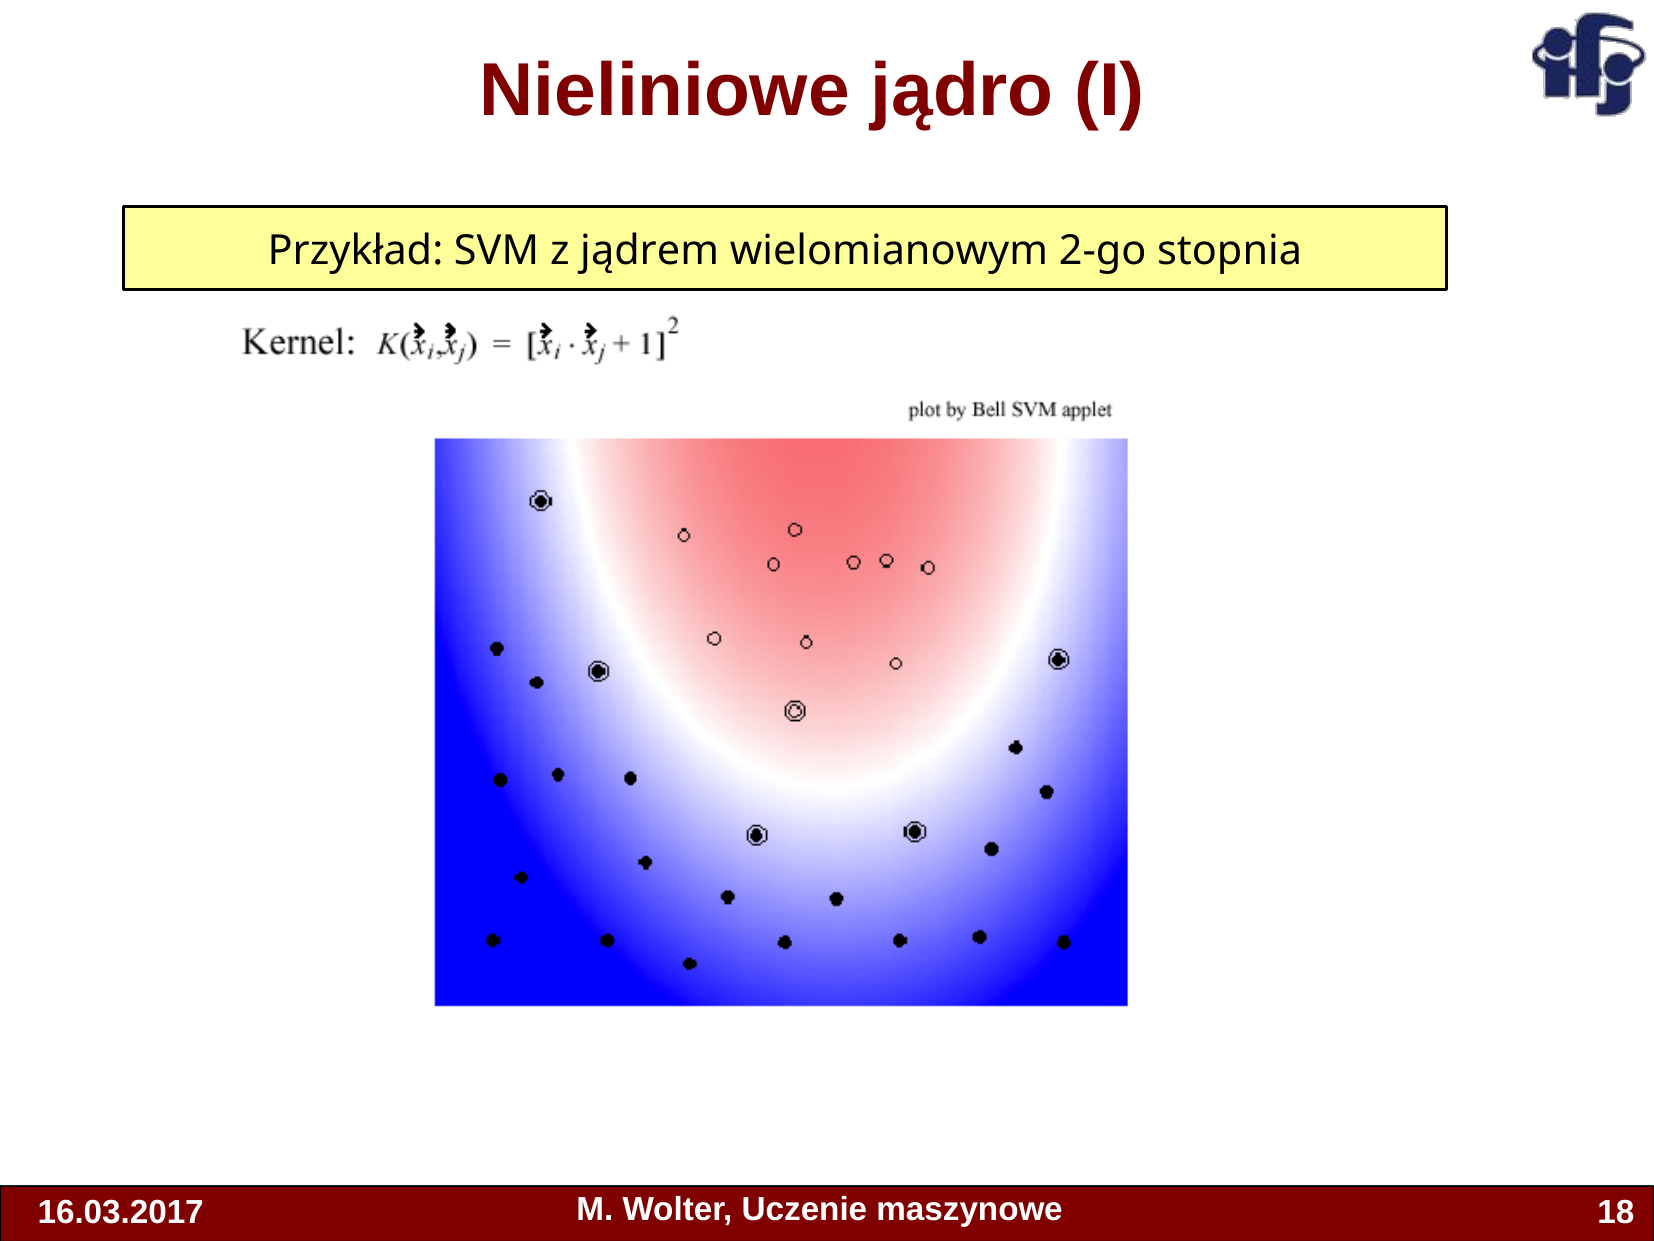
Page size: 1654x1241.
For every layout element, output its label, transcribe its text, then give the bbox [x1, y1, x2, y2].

chart [206, 290, 1328, 1034]
title Nieliniowe jądro (I) [41, 0, 1585, 138]
chart [206, 199, 1328, 206]
text_box Przykład: SVM z jądrem wielomianowym 2-go stopnia [123, 206, 1447, 290]
picture [1585, 0, 1654, 129]
